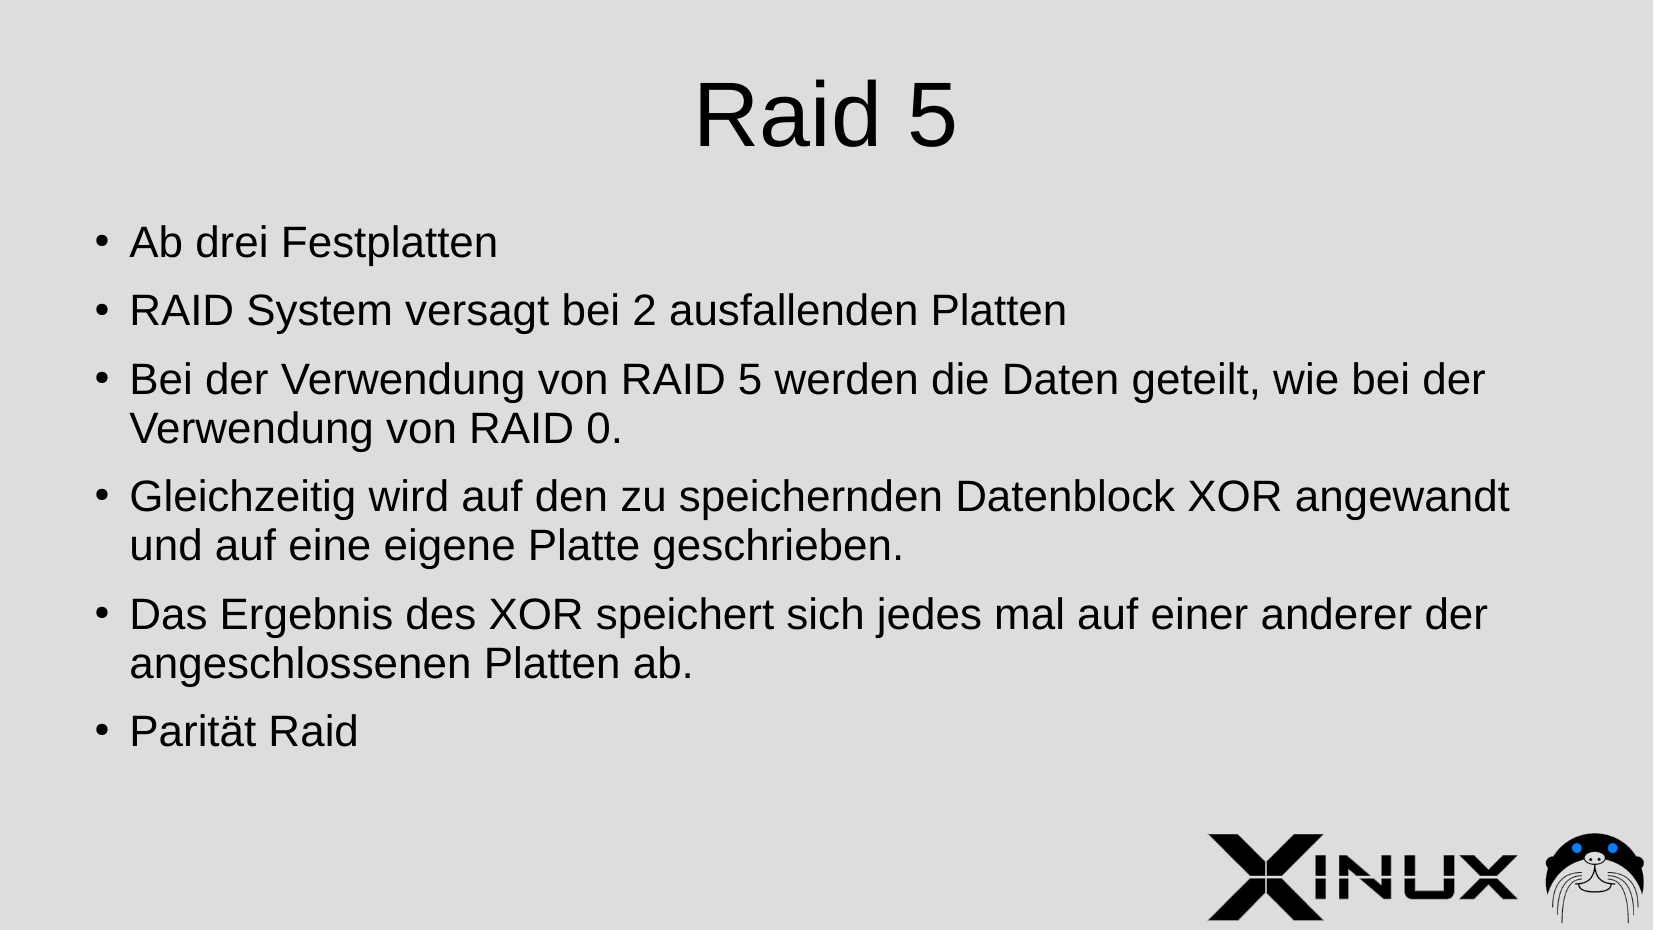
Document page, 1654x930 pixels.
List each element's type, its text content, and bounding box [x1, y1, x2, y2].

picture [1200, 824, 1650, 930]
list Ab drei Festplatten RAID System versagt bei 2 ausfallenden Platten Bei der Verwendung von RAID 5 werden die Daten geteilt, wie bei der Verwendung von RAID 0. Gleichzeitig wird auf den zu speichernden Datenblock XOR angewandt und auf eine eigene Platte geschrieben. Das Ergebnis des XOR speichert sich jedes mal auf einer anderer der angeschlossenen Platten ab. Parität Raid [82, 217, 1571, 757]
title Raid 5 [82, 37, 1571, 193]
